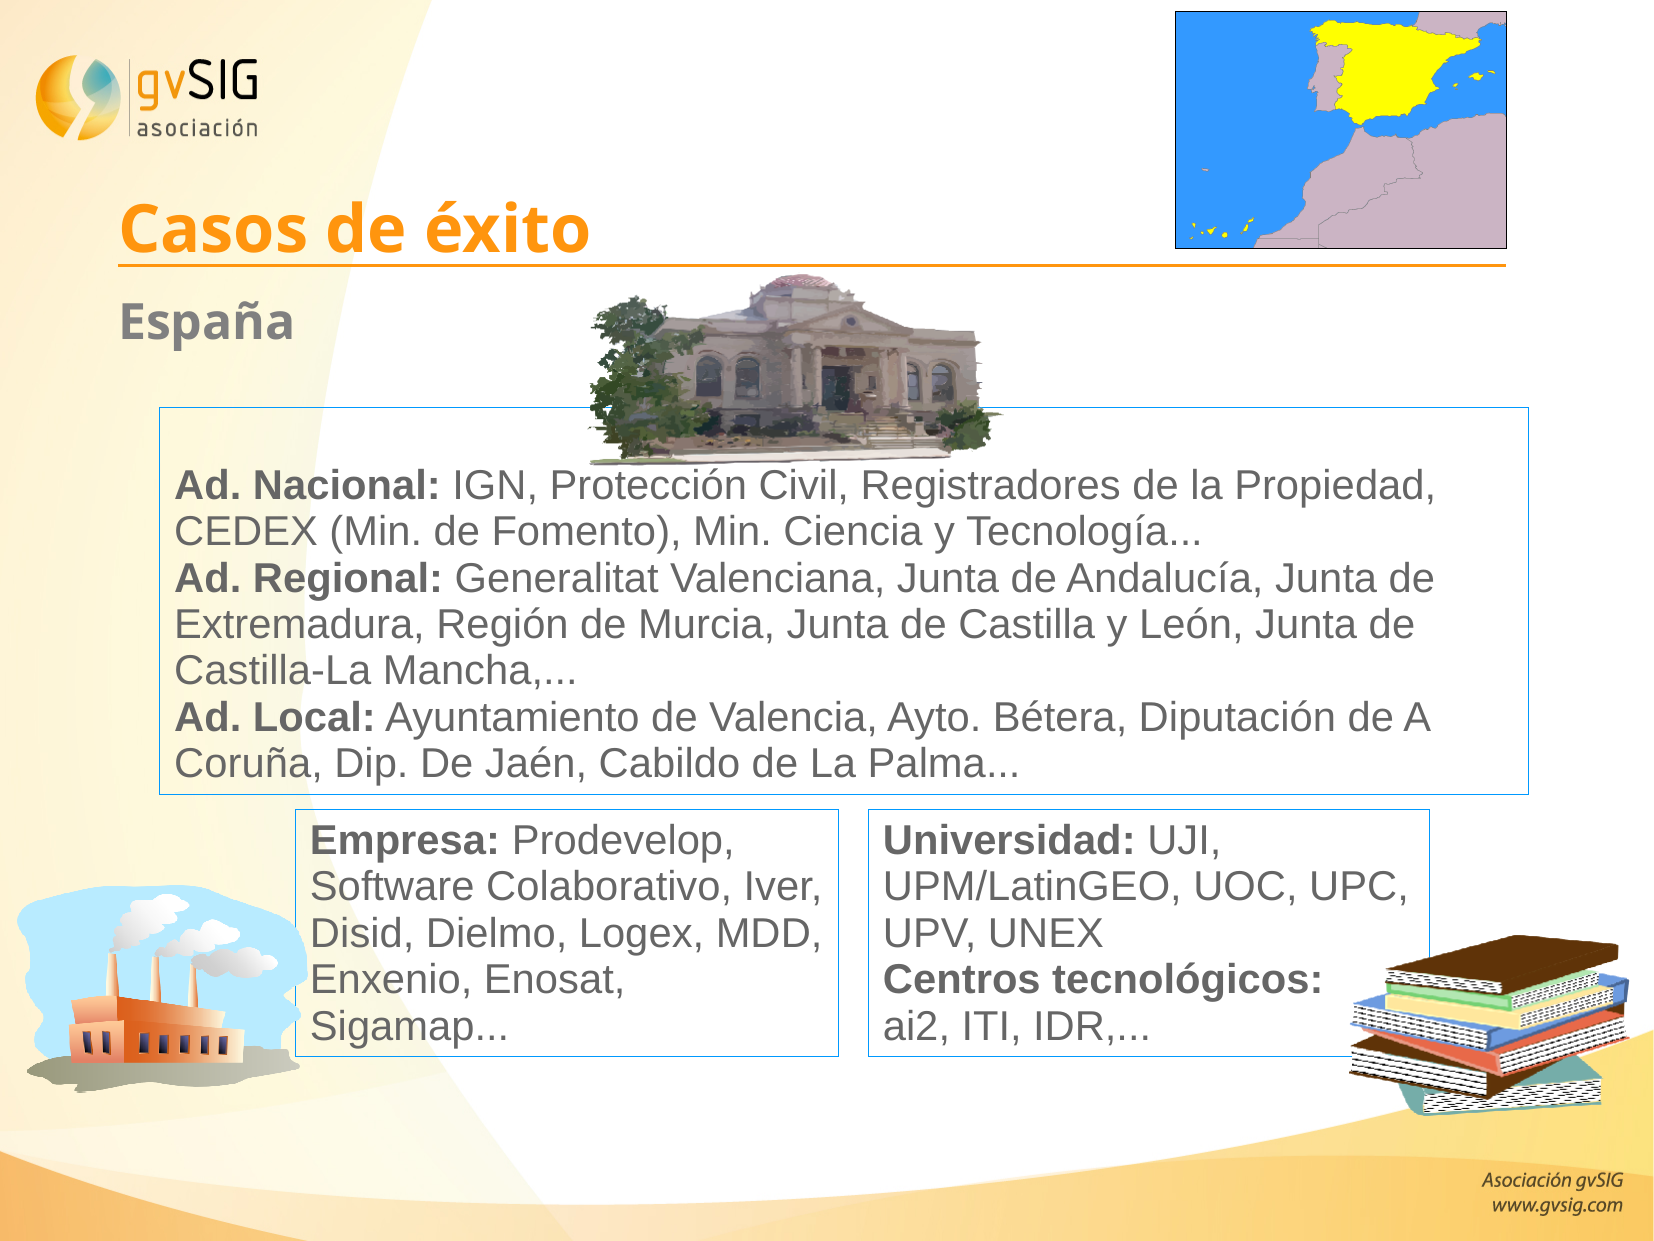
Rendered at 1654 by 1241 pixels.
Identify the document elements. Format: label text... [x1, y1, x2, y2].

text_box Empresa: Prodevelop, Software Colaborativo, Iver, Disid, Dielmo, Logex, MDD, Enxenio, Enosat, Sigamap... [295, 809, 839, 1057]
text_box Ad. Nacional: IGN, Protección Civil, Registradores de la Propiedad, CEDEX (Min. de Fomento), Min. Ciencia y Tecnología... Ad. Regional: Generalitat Valenciana, Junta de Andalucía, Junta de Extremadura, Región de Murcia, Junta de Castilla y León, Junta de Castilla-La Mancha,... Ad. Local: Ayuntamiento de Valencia, Ayto. Bétera, Diputación de A Coruña, Dip. De Jaén, Cabildo de La Palma... [159, 407, 1529, 795]
text_box Universidad: UJI, UPM/LatinGEO, UOC, UPC, UPV, UNEX Centros tecnológicos: ai2, ITI, IDR,... [868, 809, 1430, 1057]
title Casos de éxito [118, 177, 1607, 276]
picture [0, 0, 1654, 1241]
title Casos de éxito [118, 267, 572, 276]
title España [118, 276, 572, 365]
